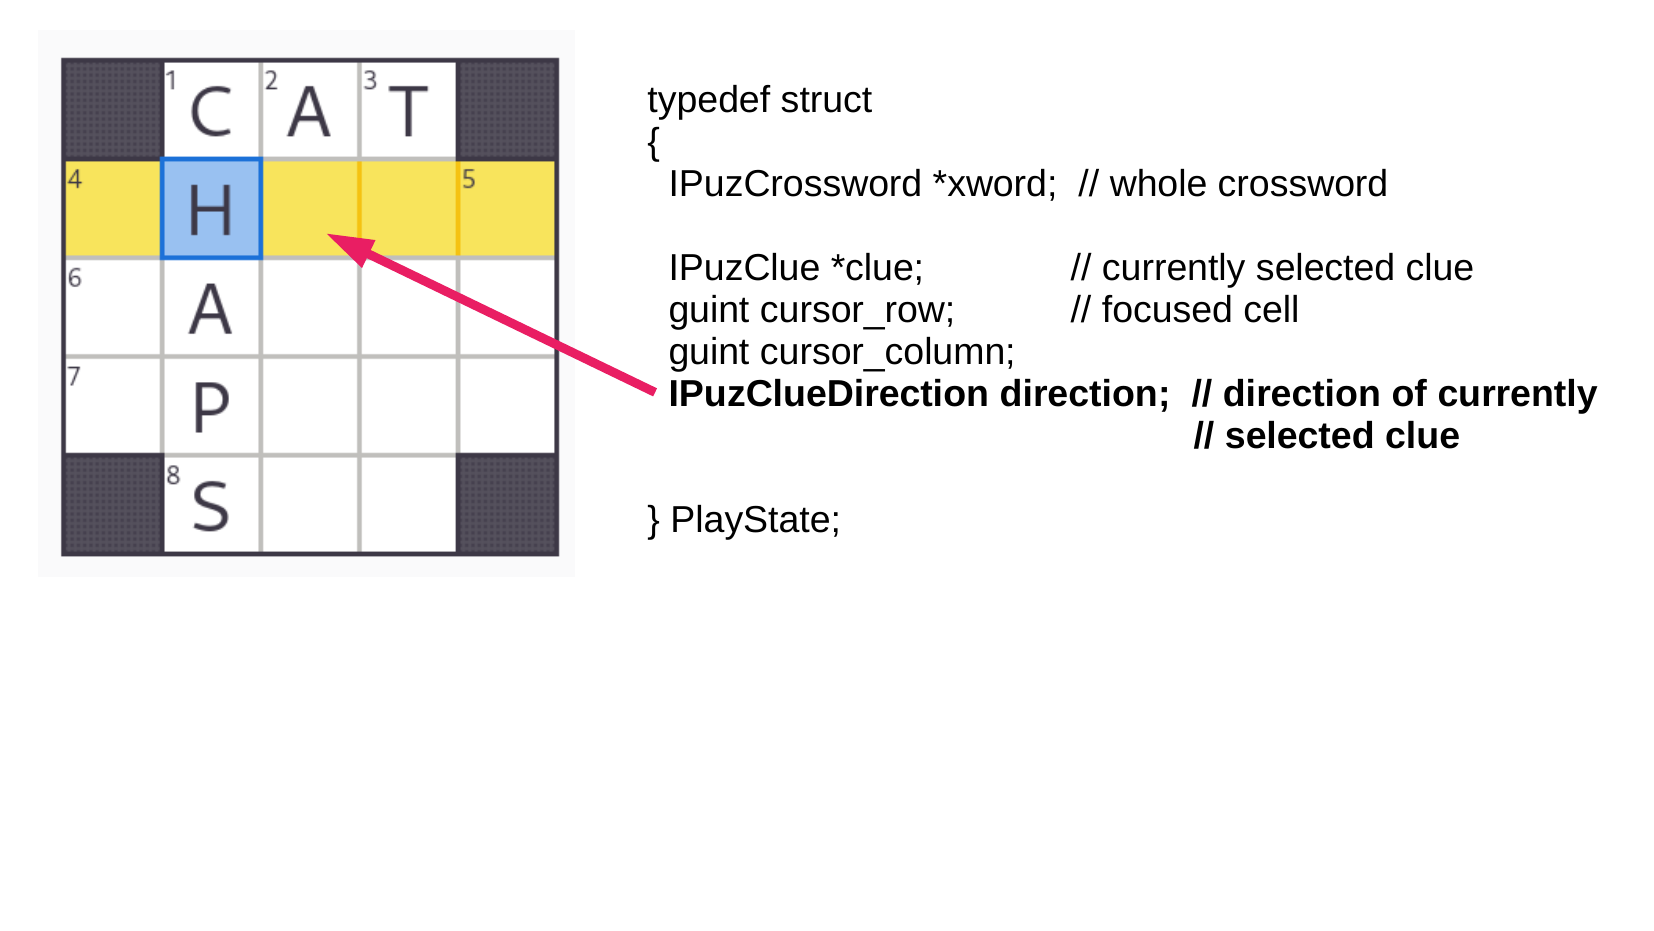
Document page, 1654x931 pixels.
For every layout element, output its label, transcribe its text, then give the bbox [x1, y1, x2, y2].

text_box typedef struct { IPuzCrossword *xword; // whole crossword IPuzClue *clue; // currently selected clue guint cursor_row; // focused cell guint cursor_column; IPuzClueDirection direction; // direction of currently // selected clue } PlayState; [632, 70, 1626, 632]
picture [38, 30, 575, 577]
